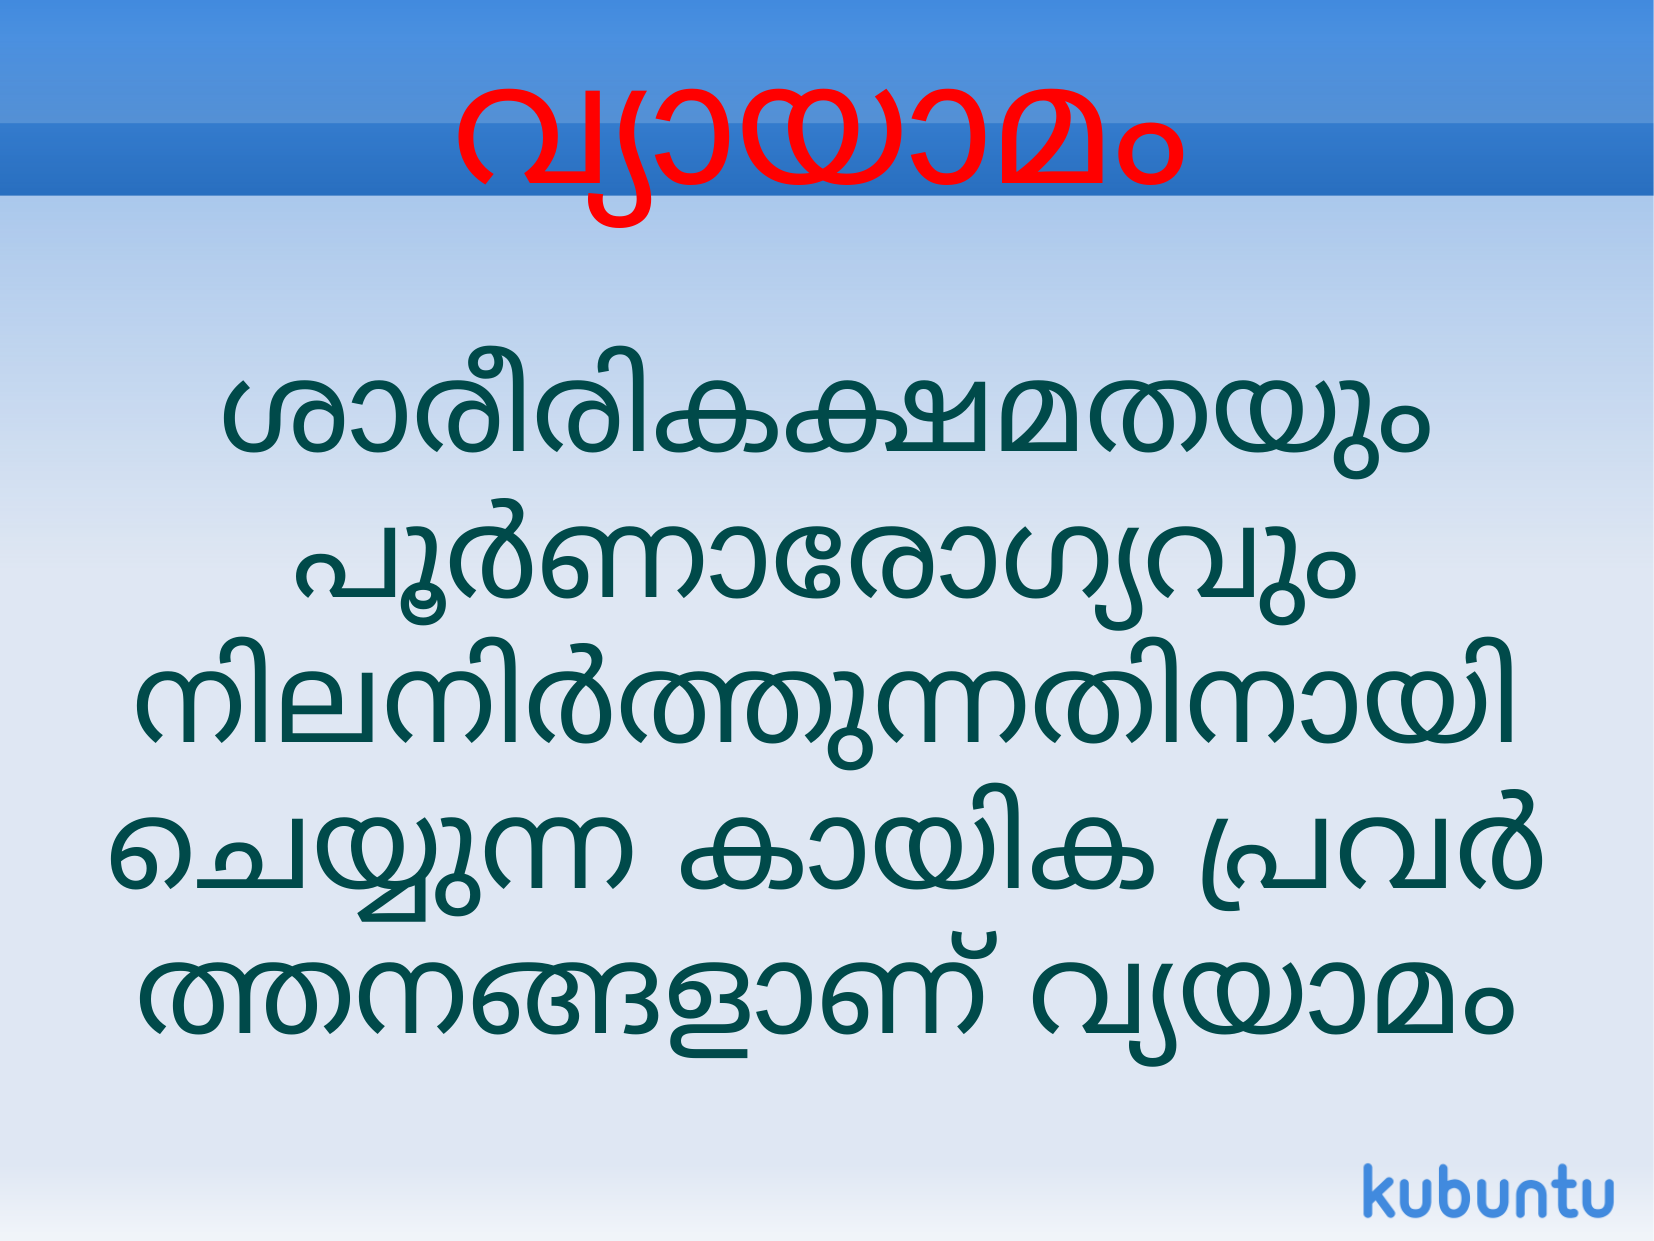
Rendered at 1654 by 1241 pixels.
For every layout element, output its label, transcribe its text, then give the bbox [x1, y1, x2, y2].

picture [0, 0, 1654, 1241]
title വ്യായാമം [76, 28, 1565, 223]
subtitle ശാരീരികക്ഷമതയും പൂര്‍ണാരോഗ്യവും നിലനിര്‍ത്തുന്നതിനായി ചെയ്യുന്ന കായിക പ്രവര്‍ത്തനങ്ങളാണ് വ്യയാമം [82, 262, 1571, 1137]
